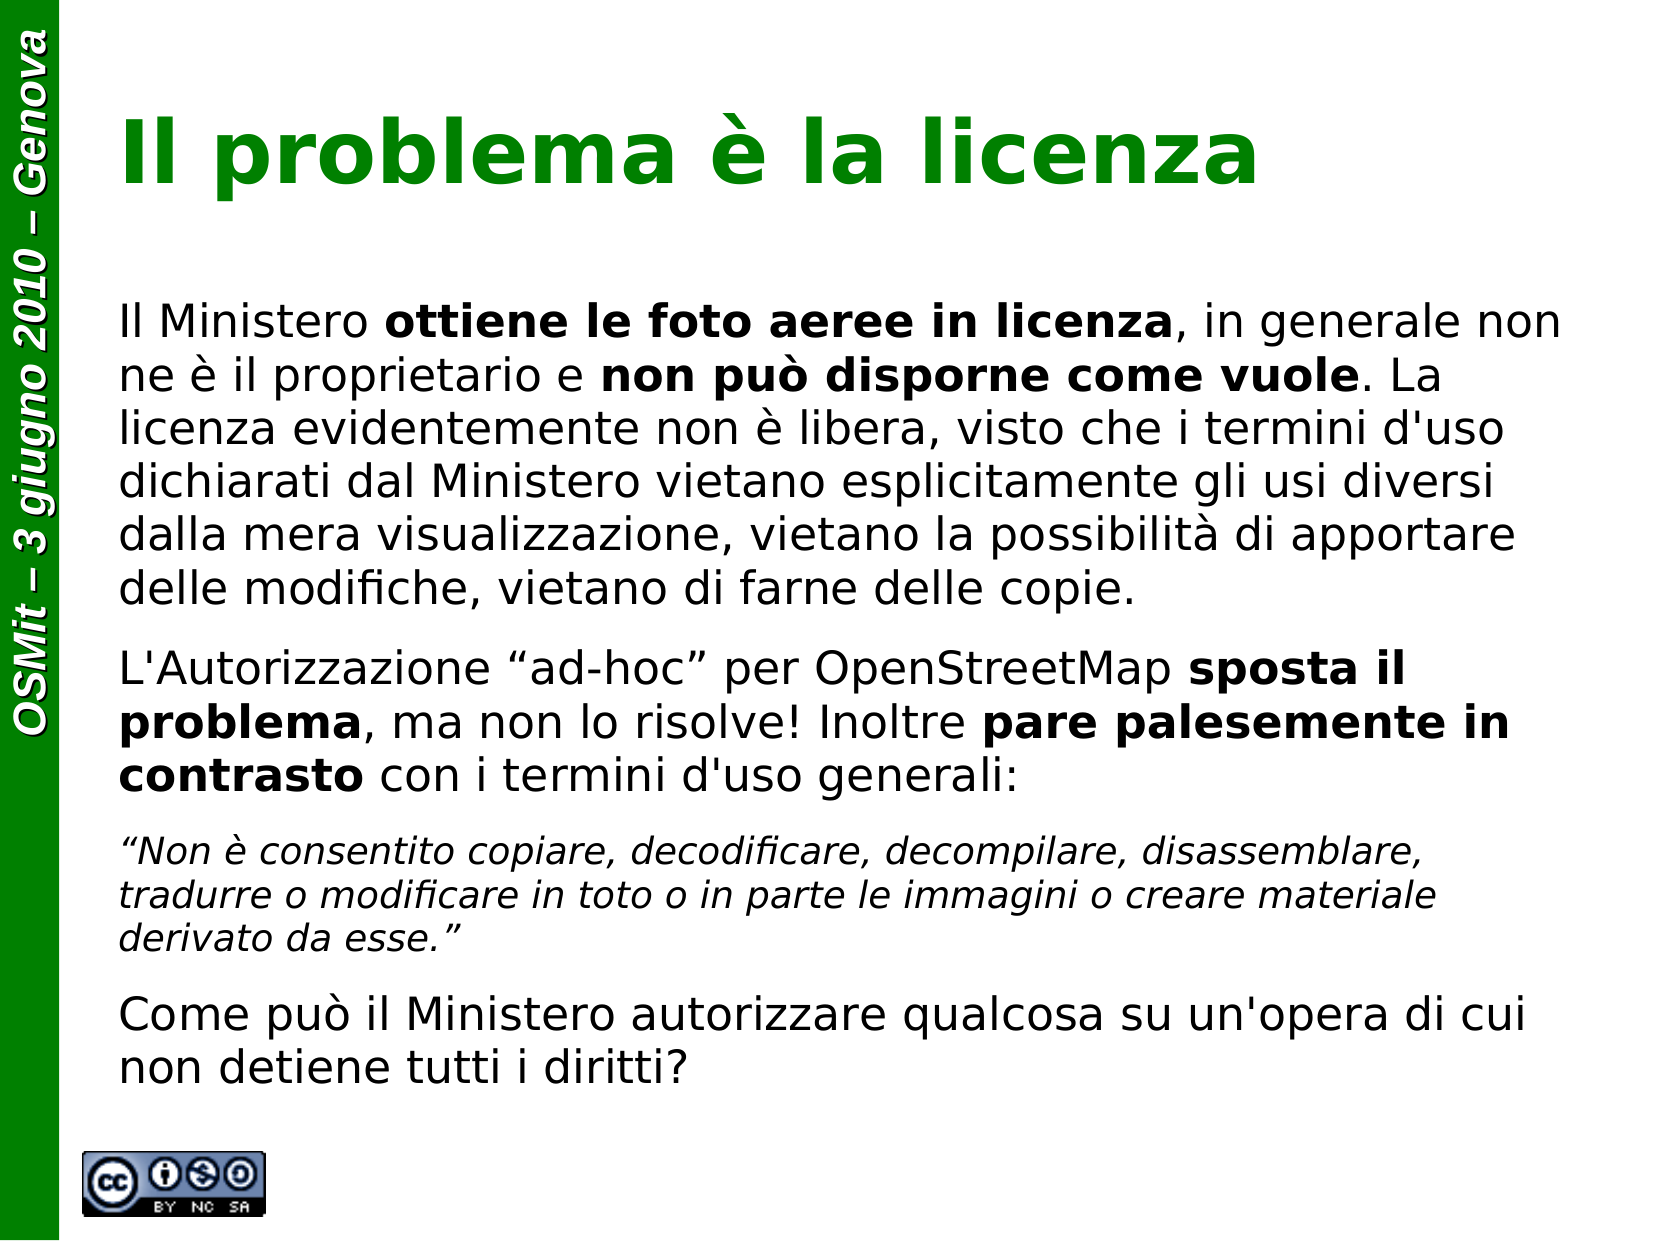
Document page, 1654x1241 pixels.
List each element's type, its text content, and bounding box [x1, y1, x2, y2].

list Il Ministero ottiene le foto aeree in licenza, in generale non ne è il proprietario e non può disporne come vuole. La licenza evidentemente non è libera, visto che i termini d'uso dichiarati dal Ministero vietano esplicitamente gli usi diversi dalla mera visualizzazione, vietano la possibilità di apportare delle modifiche, vietano di farne delle copie. L'Autorizzazione “ad-hoc” per OpenStreetMap sposta il problema, ma non lo risolve! Inoltre pare palesemente in contrasto con i termini d'uso generali: “Non è consentito copiare, decodificare, decompilare, disassemblare, tradurre o modificare in toto o in parte le immagini o creare materiale derivato da esse.” Come può il Ministero autorizzare qualcosa su un'opera di cui non detiene tutti i diritti? [118, 295, 1565, 1123]
title Il problema è la licenza [118, 56, 1565, 249]
picture [82, 1151, 266, 1217]
